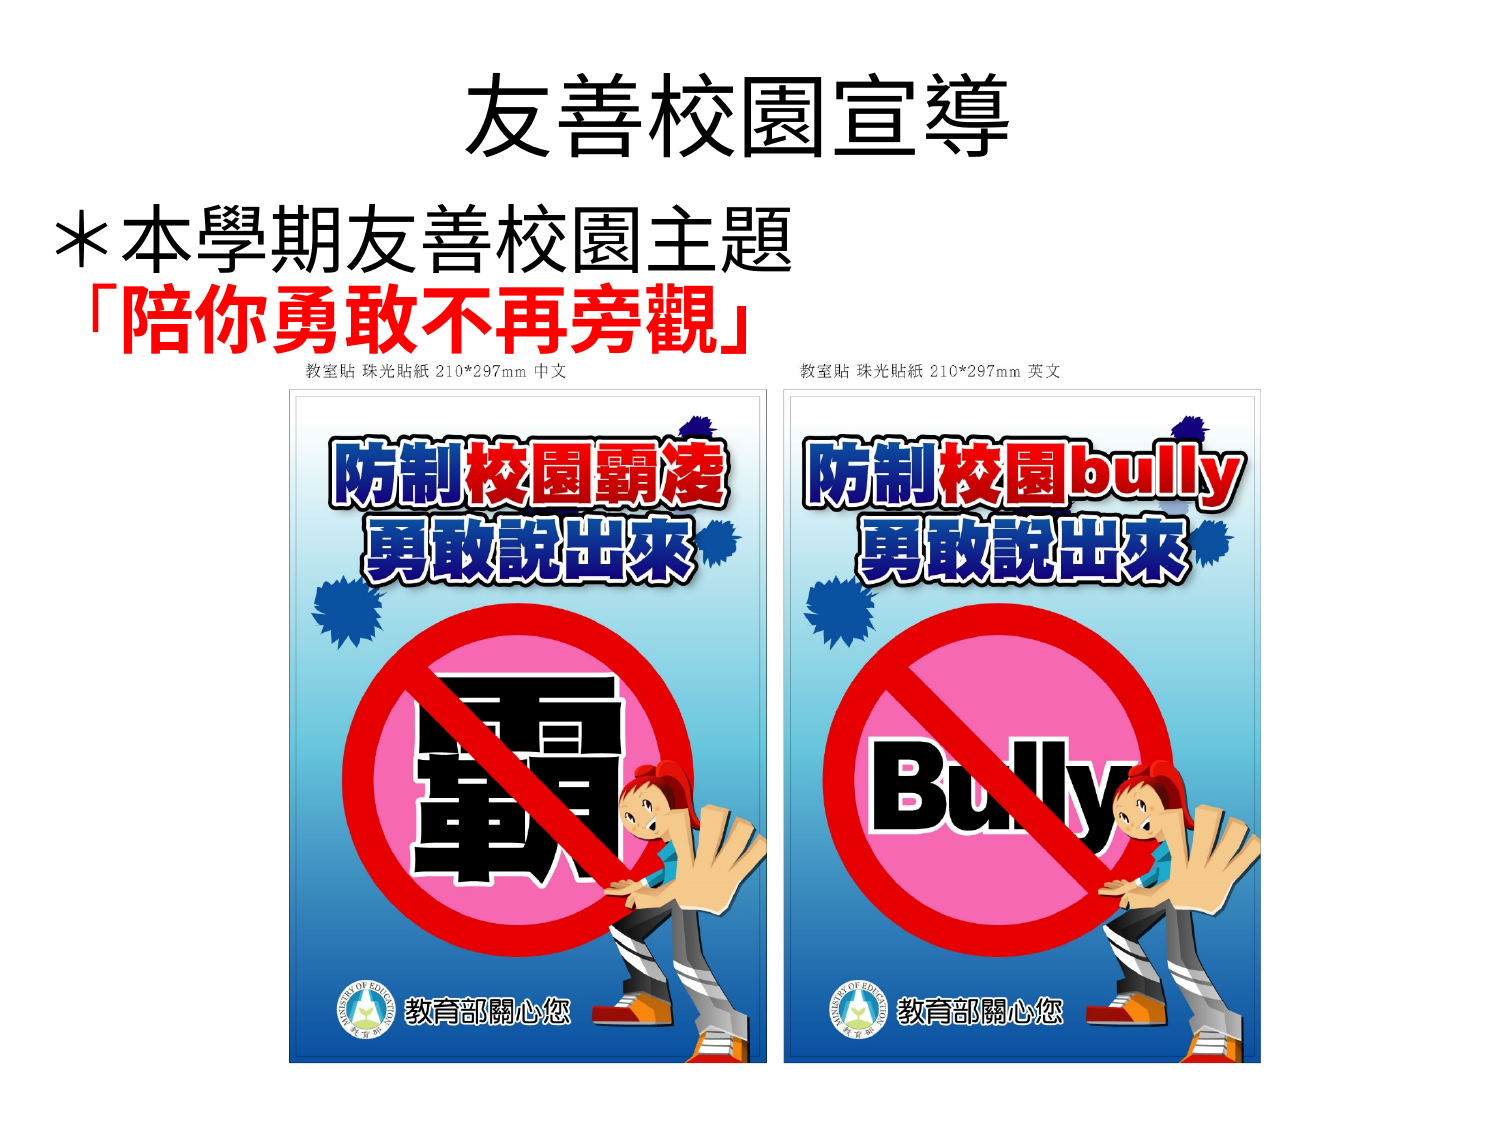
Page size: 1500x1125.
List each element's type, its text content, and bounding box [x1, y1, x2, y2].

picture [289, 362, 1267, 1096]
subtitle ＊本學期友善校園主題 「陪你勇敢不再旁觀」 [29, 196, 1500, 894]
title 友善校園宣導 [135, 51, 1341, 170]
